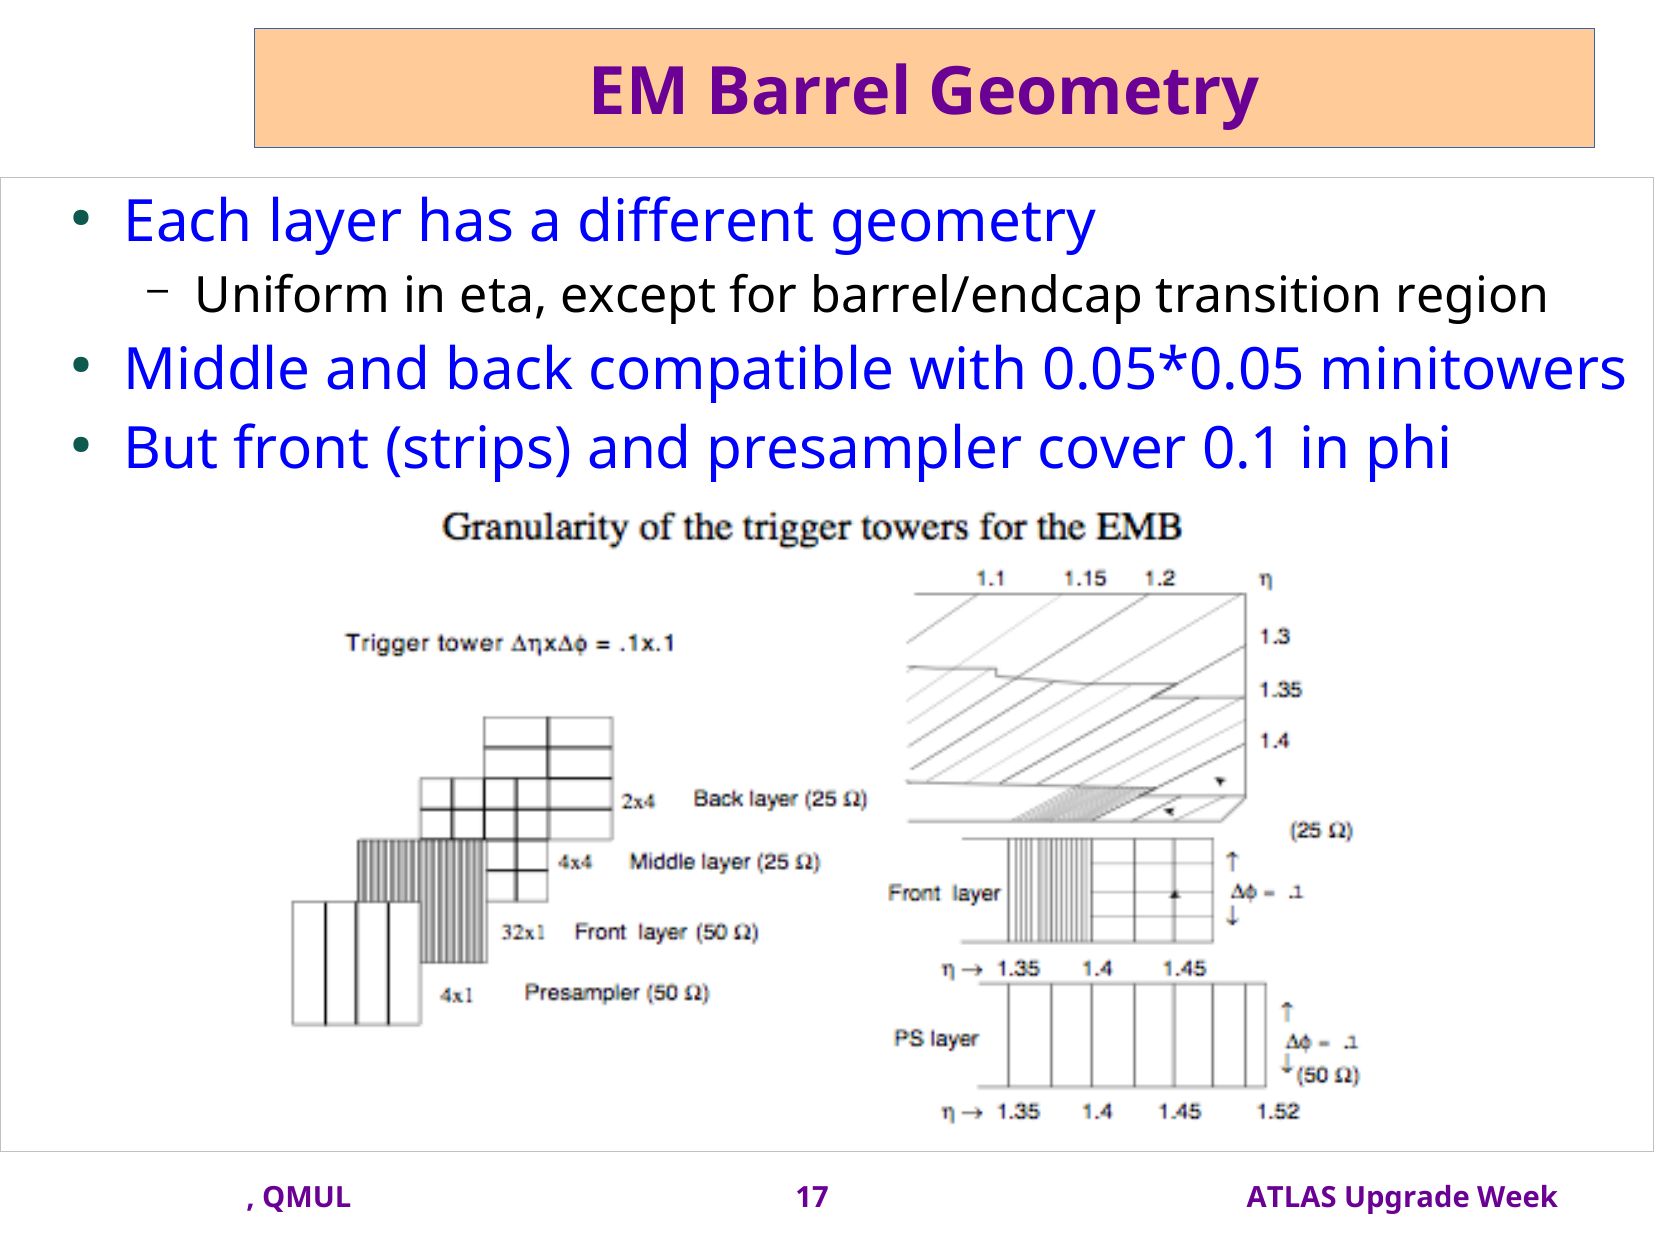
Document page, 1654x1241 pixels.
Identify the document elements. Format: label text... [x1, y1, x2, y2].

list Each layer has a different geometry Uniform in eta, except for barrel/endcap transition region Middle and back compatible with 0.05*0.05 minitowers But front (strips) and presampler cover 0.1 in phi [52, 179, 1636, 494]
picture [262, 499, 1376, 1151]
title EM Barrel Geometry [254, 28, 1595, 148]
